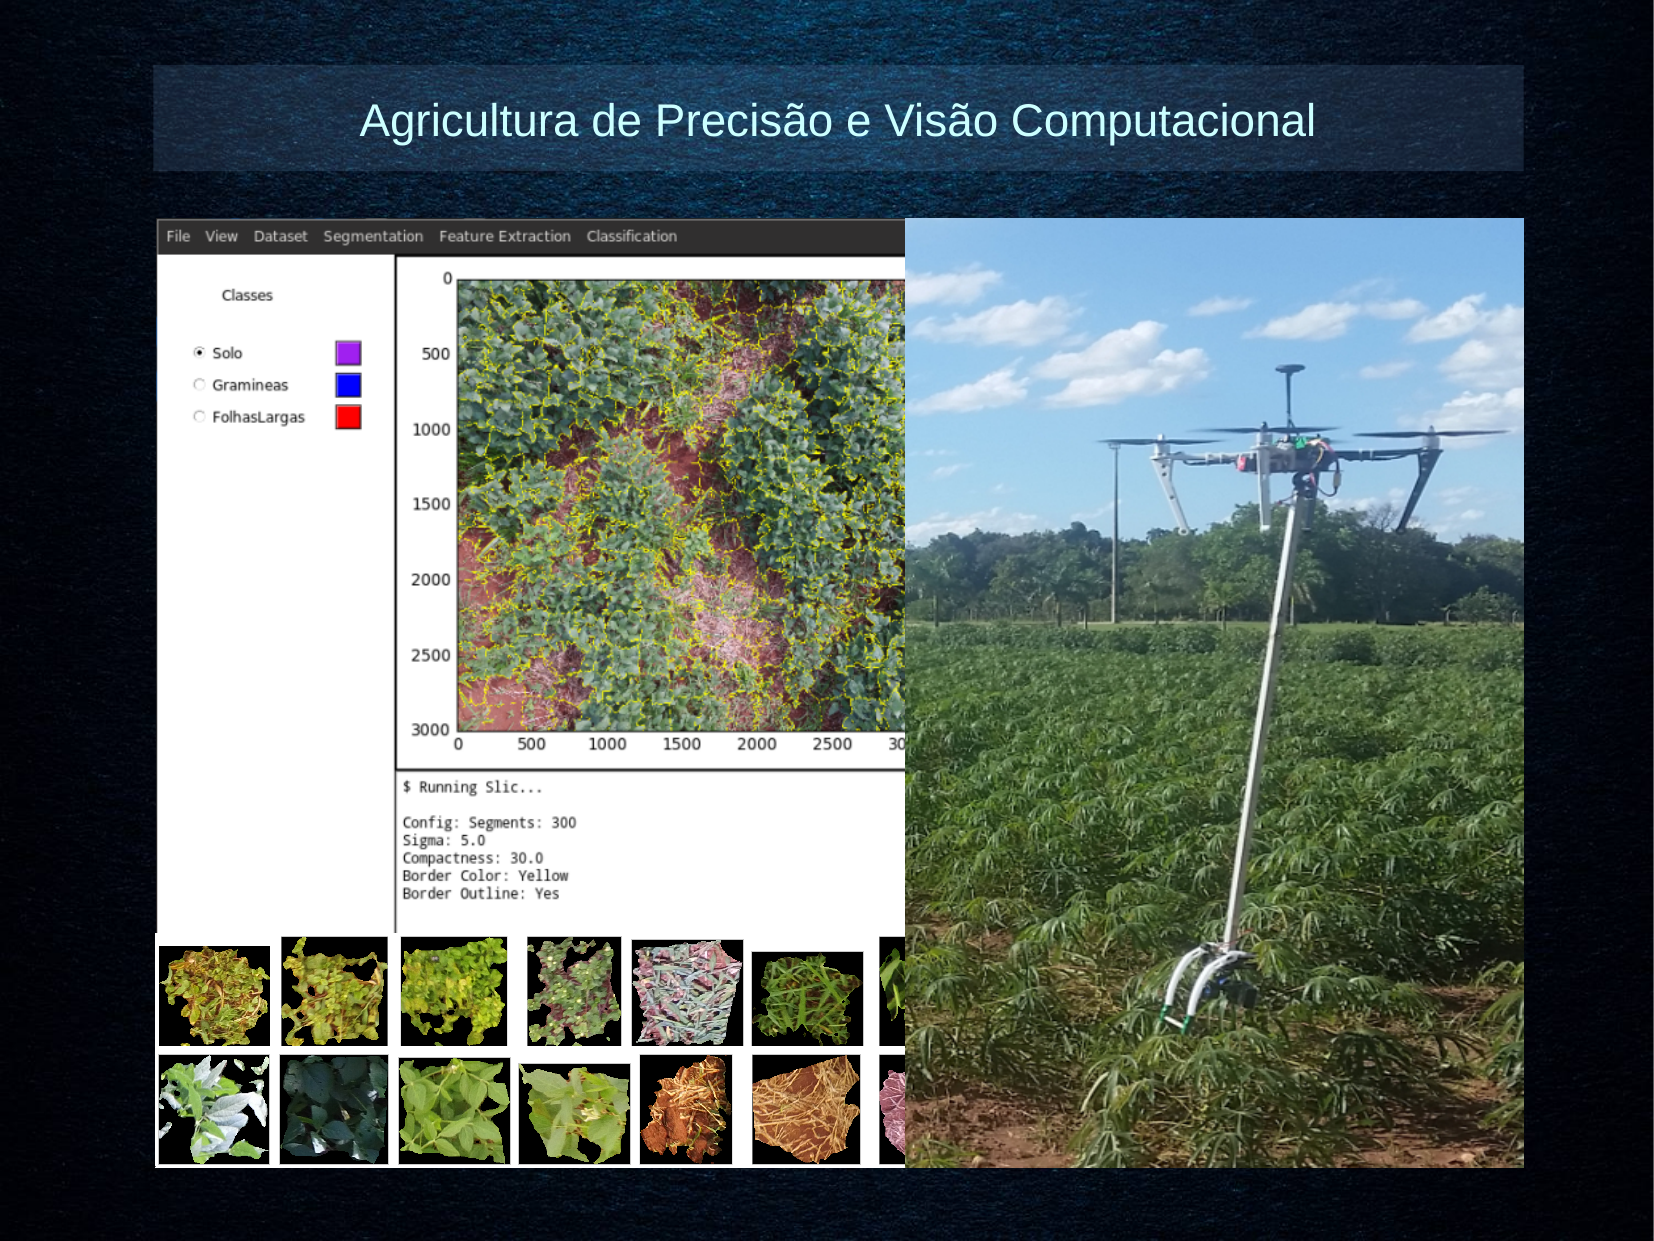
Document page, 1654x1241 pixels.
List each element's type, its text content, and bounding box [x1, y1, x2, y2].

picture [0, 0, 1654, 1241]
text_box Agricultura de Precisão e Visão Computacional [153, 64, 1524, 172]
